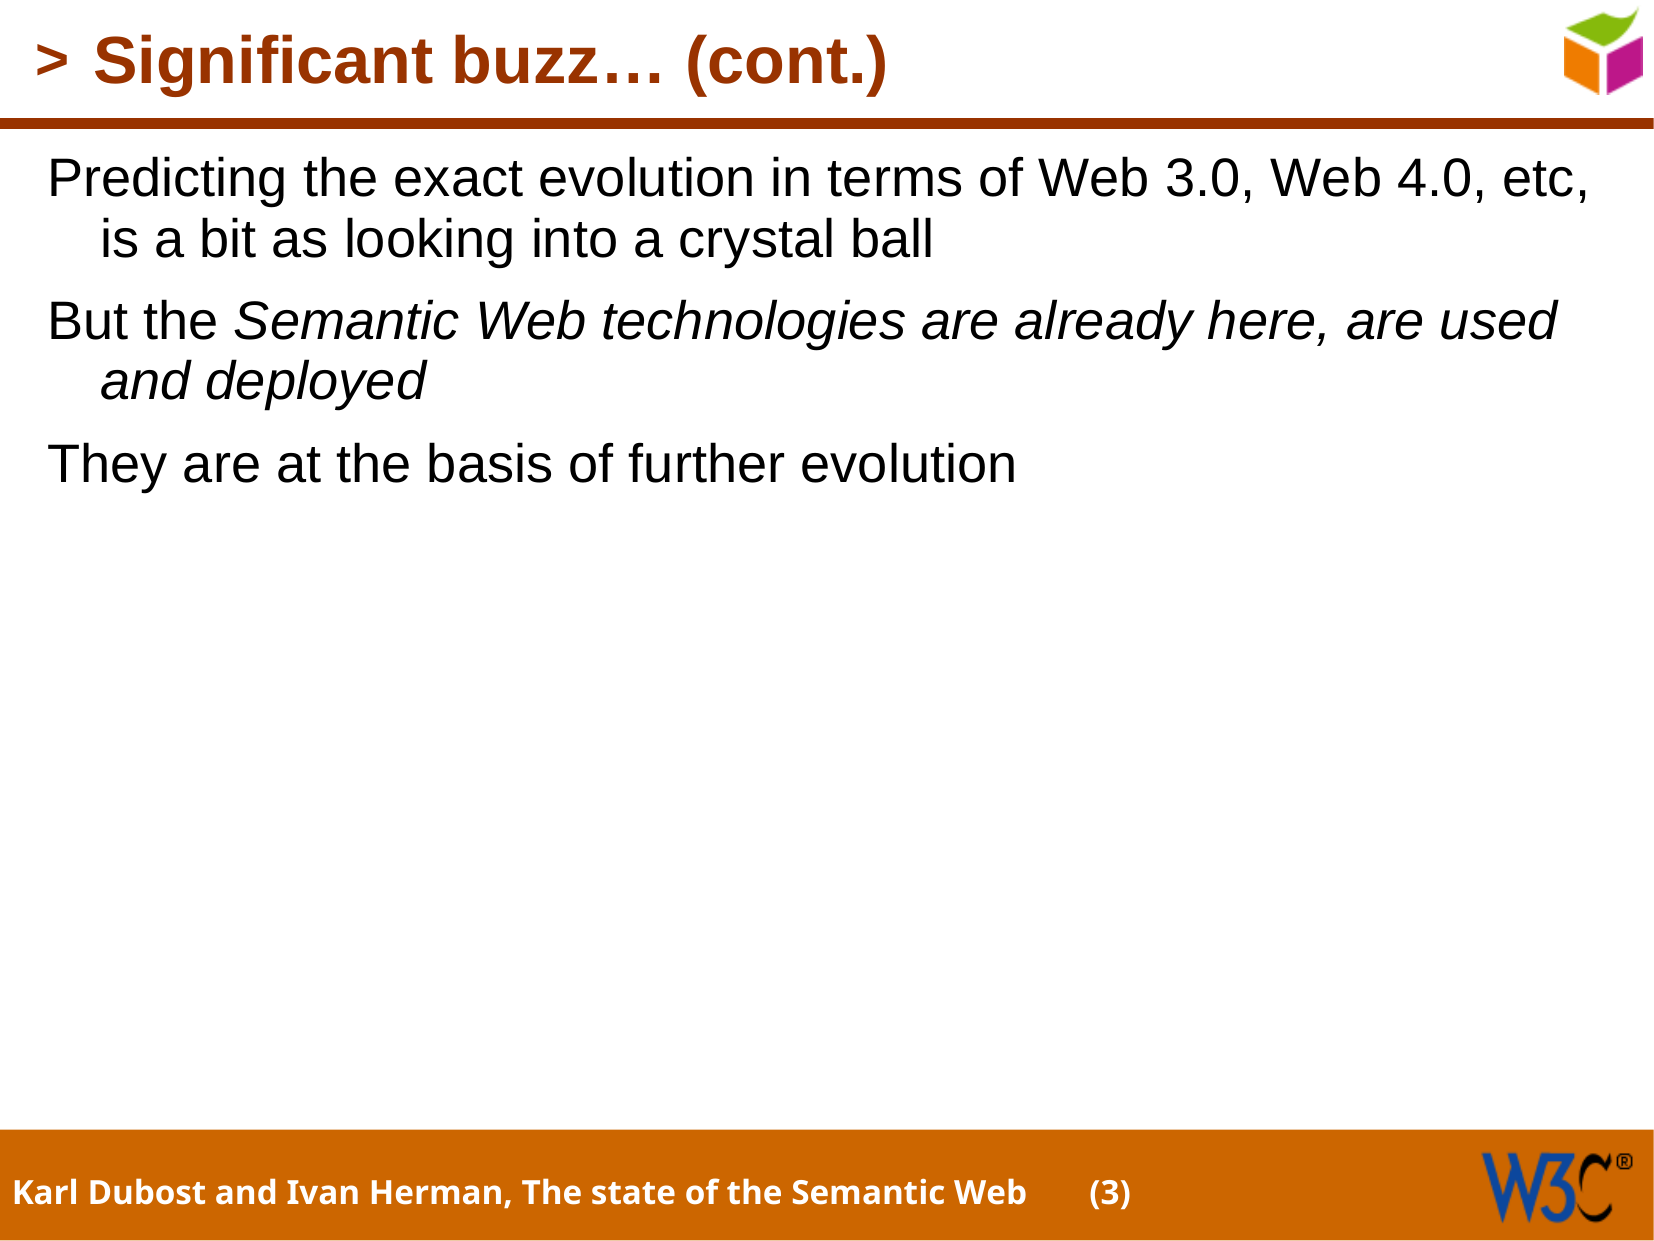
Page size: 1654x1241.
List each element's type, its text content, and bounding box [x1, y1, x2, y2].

picture [1477, 1149, 1639, 1228]
title Significant buzz… (cont.) [93, 7, 1493, 111]
list Predicting the exact evolution in terms of Web 3.0, Web 4.0, etc, is a bit as looking into a crystal ball But the Semantic Web technologies are already here, are used and deployed They are at the basis of further evolution [29, 147, 1624, 1119]
picture [1564, 5, 1643, 95]
